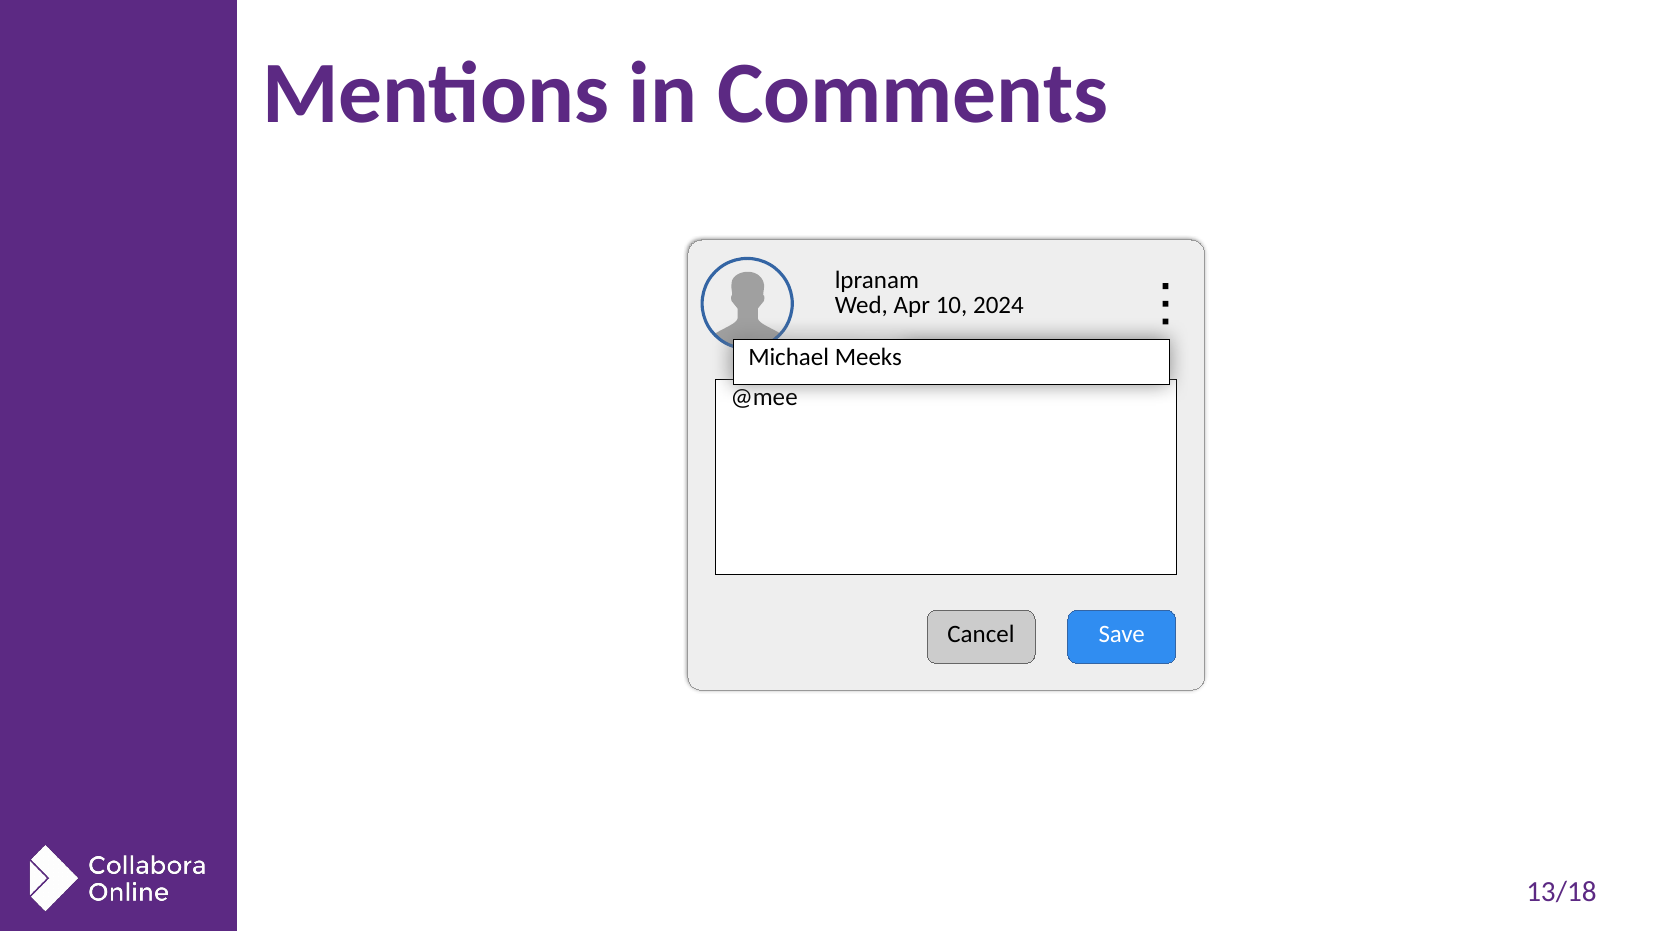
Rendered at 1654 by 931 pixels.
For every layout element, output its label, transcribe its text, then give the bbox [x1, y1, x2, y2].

text_box @mee [715, 379, 1177, 575]
text_box [687, 239, 1205, 691]
title Mentions in Comments [262, 13, 1644, 145]
text_box Michael Meeks [733, 339, 1170, 385]
text_box lpranam Wed, Apr 10, 2024 [820, 262, 1132, 323]
text_box Cancel [927, 610, 1036, 664]
text_box Save [1067, 610, 1176, 664]
picture [25, 840, 209, 916]
